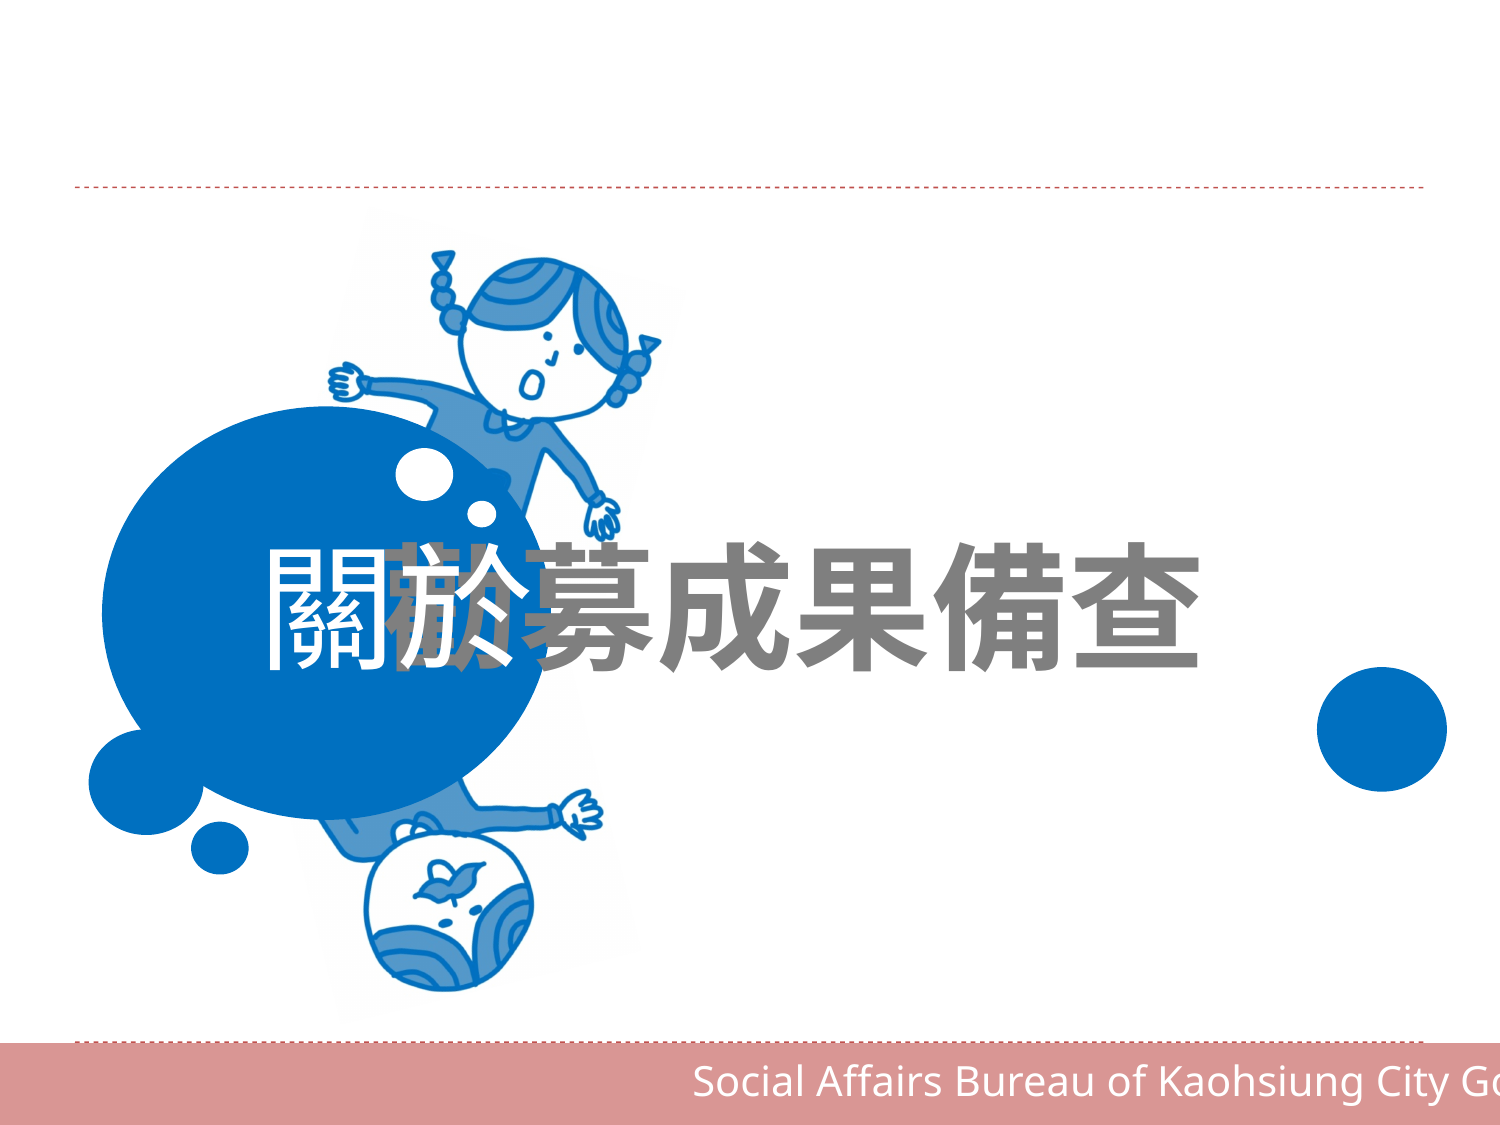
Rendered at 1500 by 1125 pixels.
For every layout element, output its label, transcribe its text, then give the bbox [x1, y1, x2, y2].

text_box Social Affairs Bureau of Kaohsiung City Government [0, 1043, 1500, 1125]
text_box 關於 [243, 514, 562, 715]
text_box [137, 406, 515, 501]
text_box [191, 821, 249, 875]
picture [315, 206, 686, 501]
list 勸募成果備查 [17, 501, 1388, 702]
text_box [1316, 667, 1447, 792]
text_box [88, 702, 522, 835]
picture [290, 702, 641, 1024]
